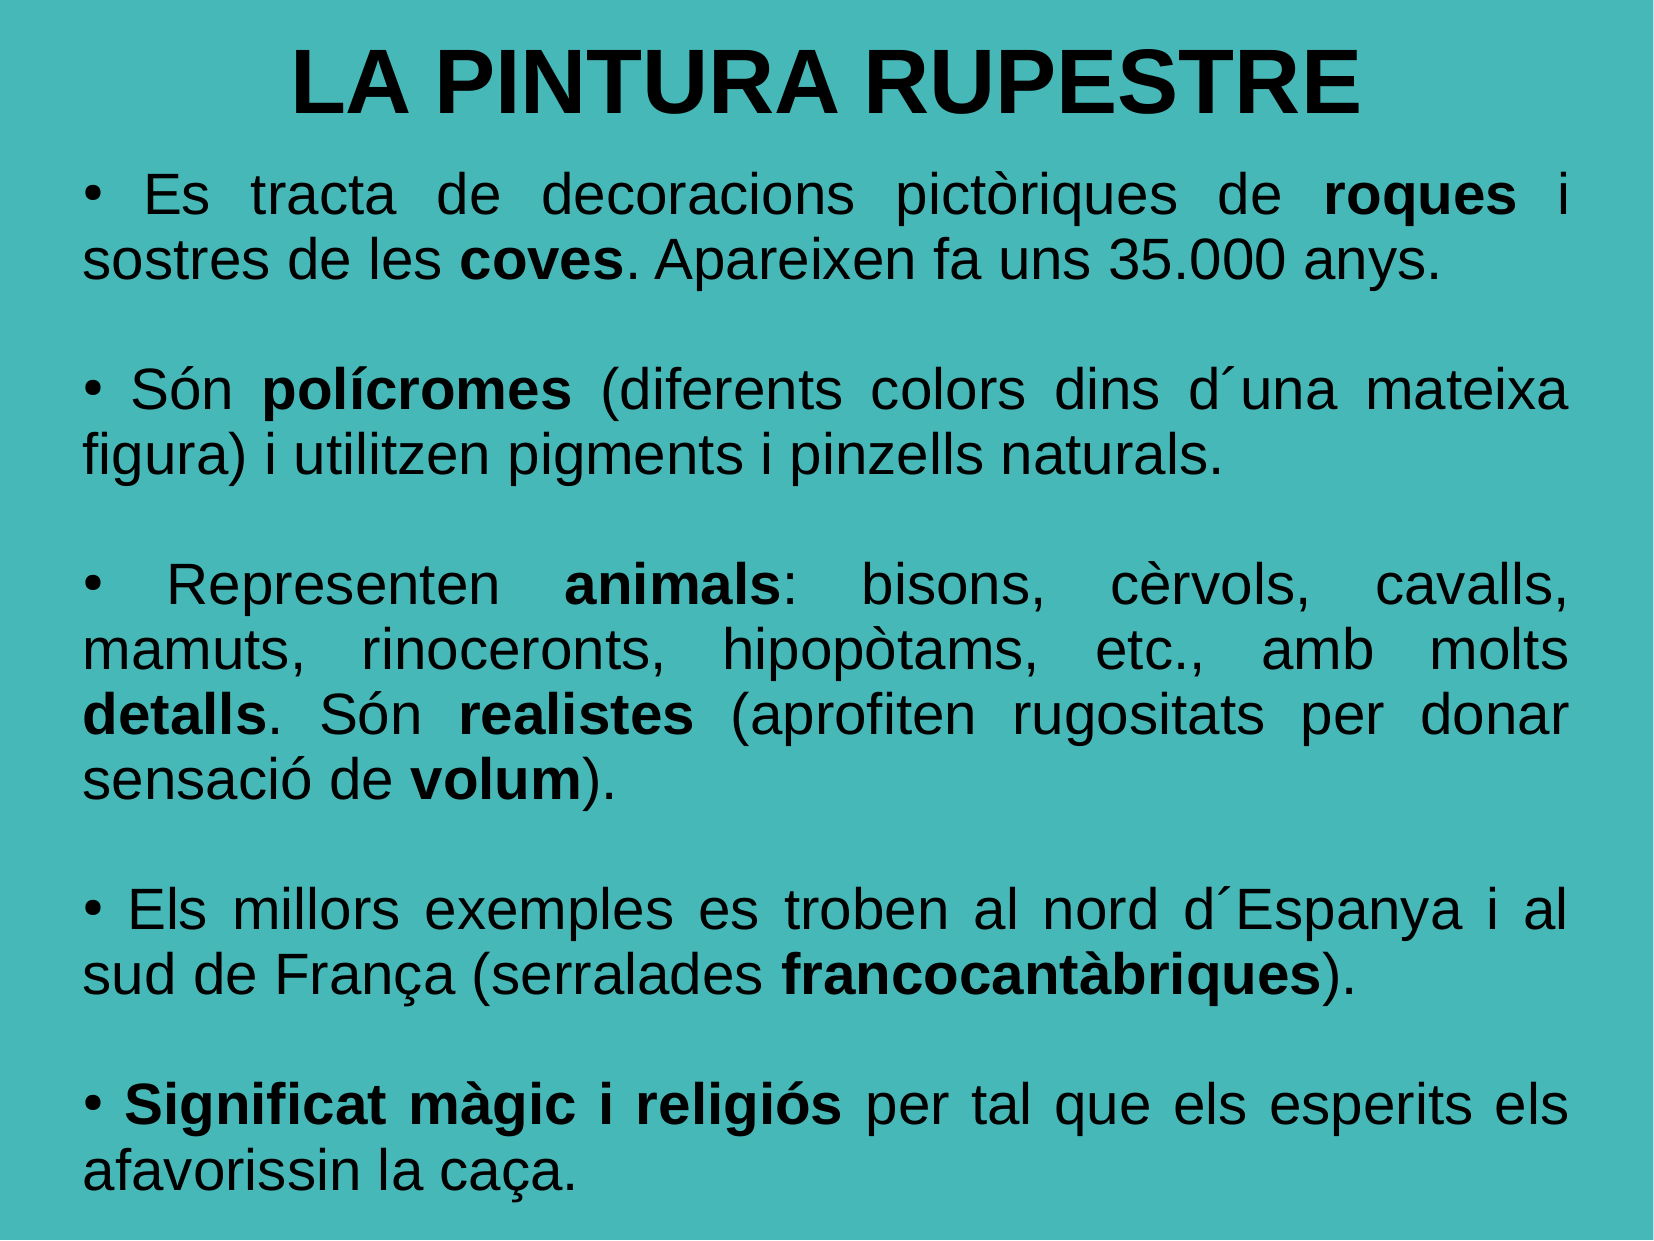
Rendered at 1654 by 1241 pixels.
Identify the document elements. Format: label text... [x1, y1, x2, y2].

subtitle Es tracta de decoracions pictòriques de roques i sostres de les coves. Apareixen fa uns 35.000 anys. Són polícromes (diferents colors dins d´una mateixa figura) i utilitzen pigments i pinzells naturals. Representen animals: bisons, cèrvols, cavalls, mamuts, rinoceronts, hipopòtams, etc., amb molts detalls. Són realistes (aprofiten rugositats per donar sensació de volum). Els millors exemples es troben al nord d´Espanya i al sud de França (serralades francocantàbriques). Significat màgic i religiós per tal que els esperits els afavorissin la caça. [82, 156, 1571, 1208]
title LA PINTURA RUPESTRE [82, 0, 1571, 156]
